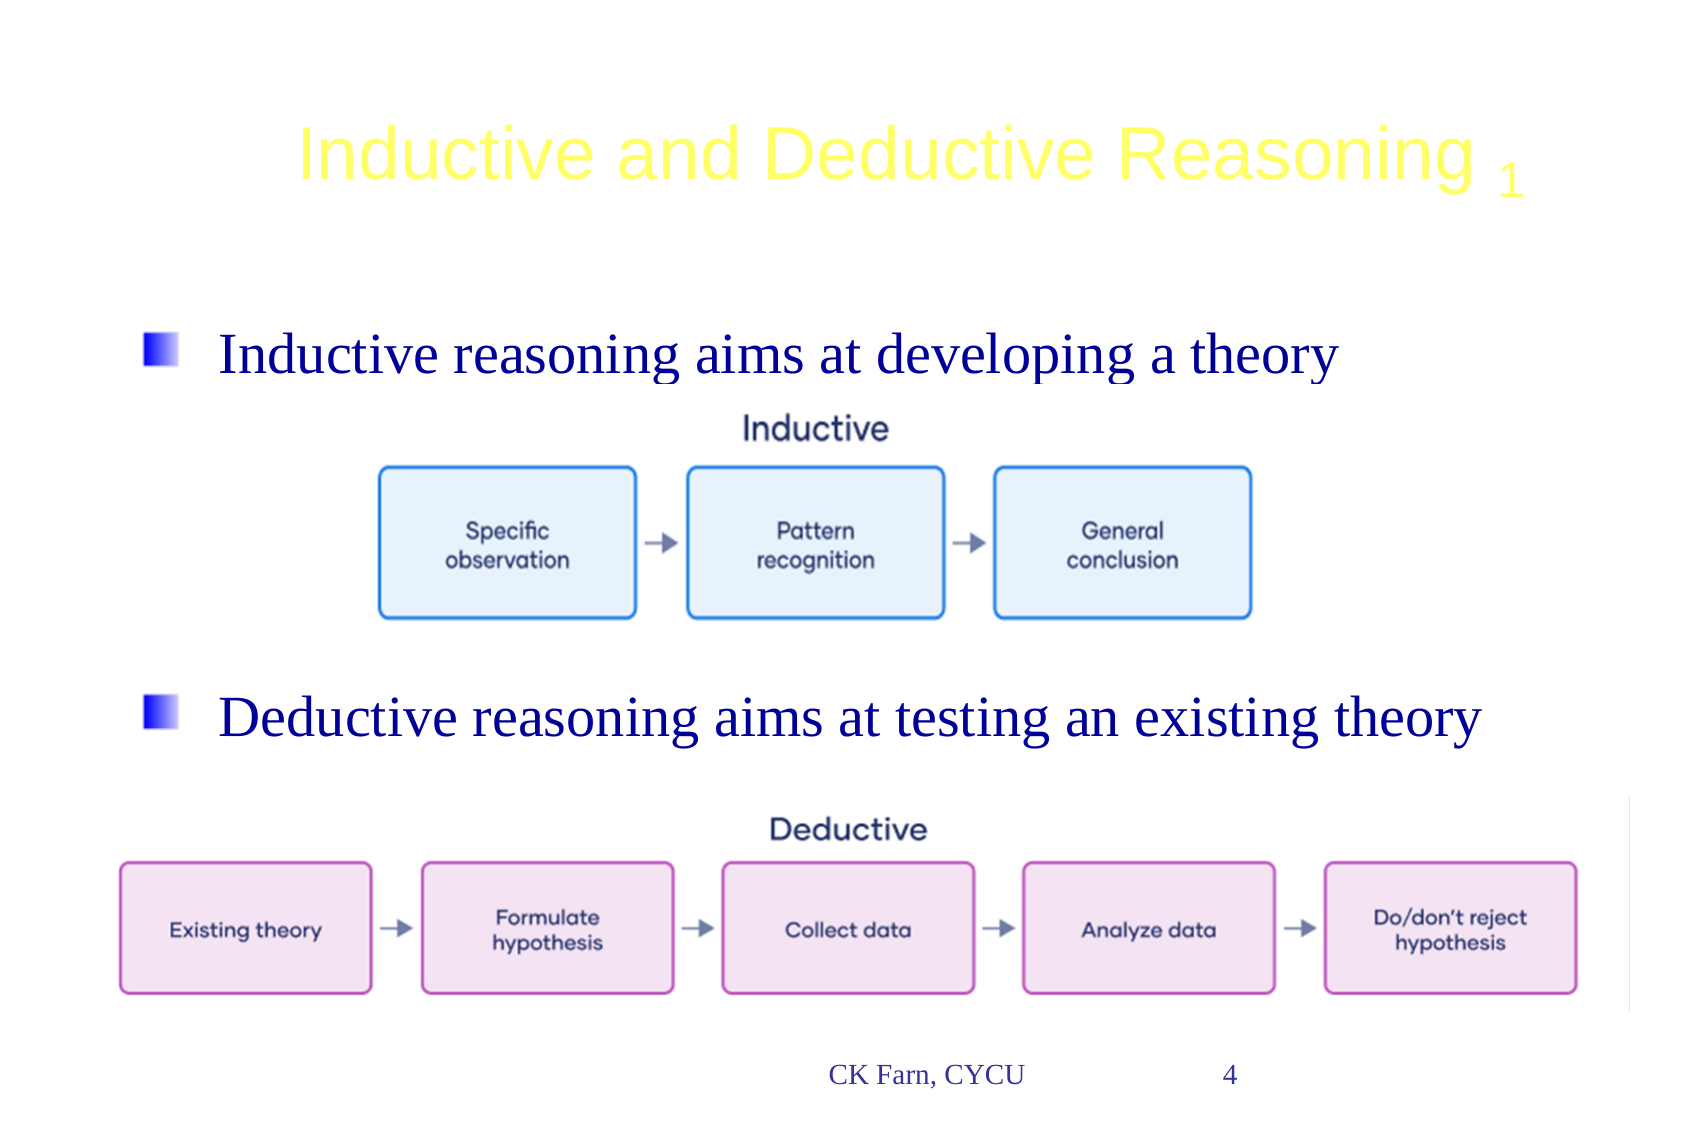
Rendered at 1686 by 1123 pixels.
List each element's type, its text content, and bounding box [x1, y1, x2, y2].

list Inductive reasoning aims at developing a theory Deductive reasoning aims at testing an existing theory [126, 308, 1658, 982]
picture [39, 384, 1590, 650]
title Inductive and Deductive Reasoning 1 [280, 62, 1560, 250]
slide_number 4 [1207, 1048, 1560, 1123]
footer CK Farn, CYCU [660, 1048, 1194, 1123]
picture [88, 797, 1652, 1011]
